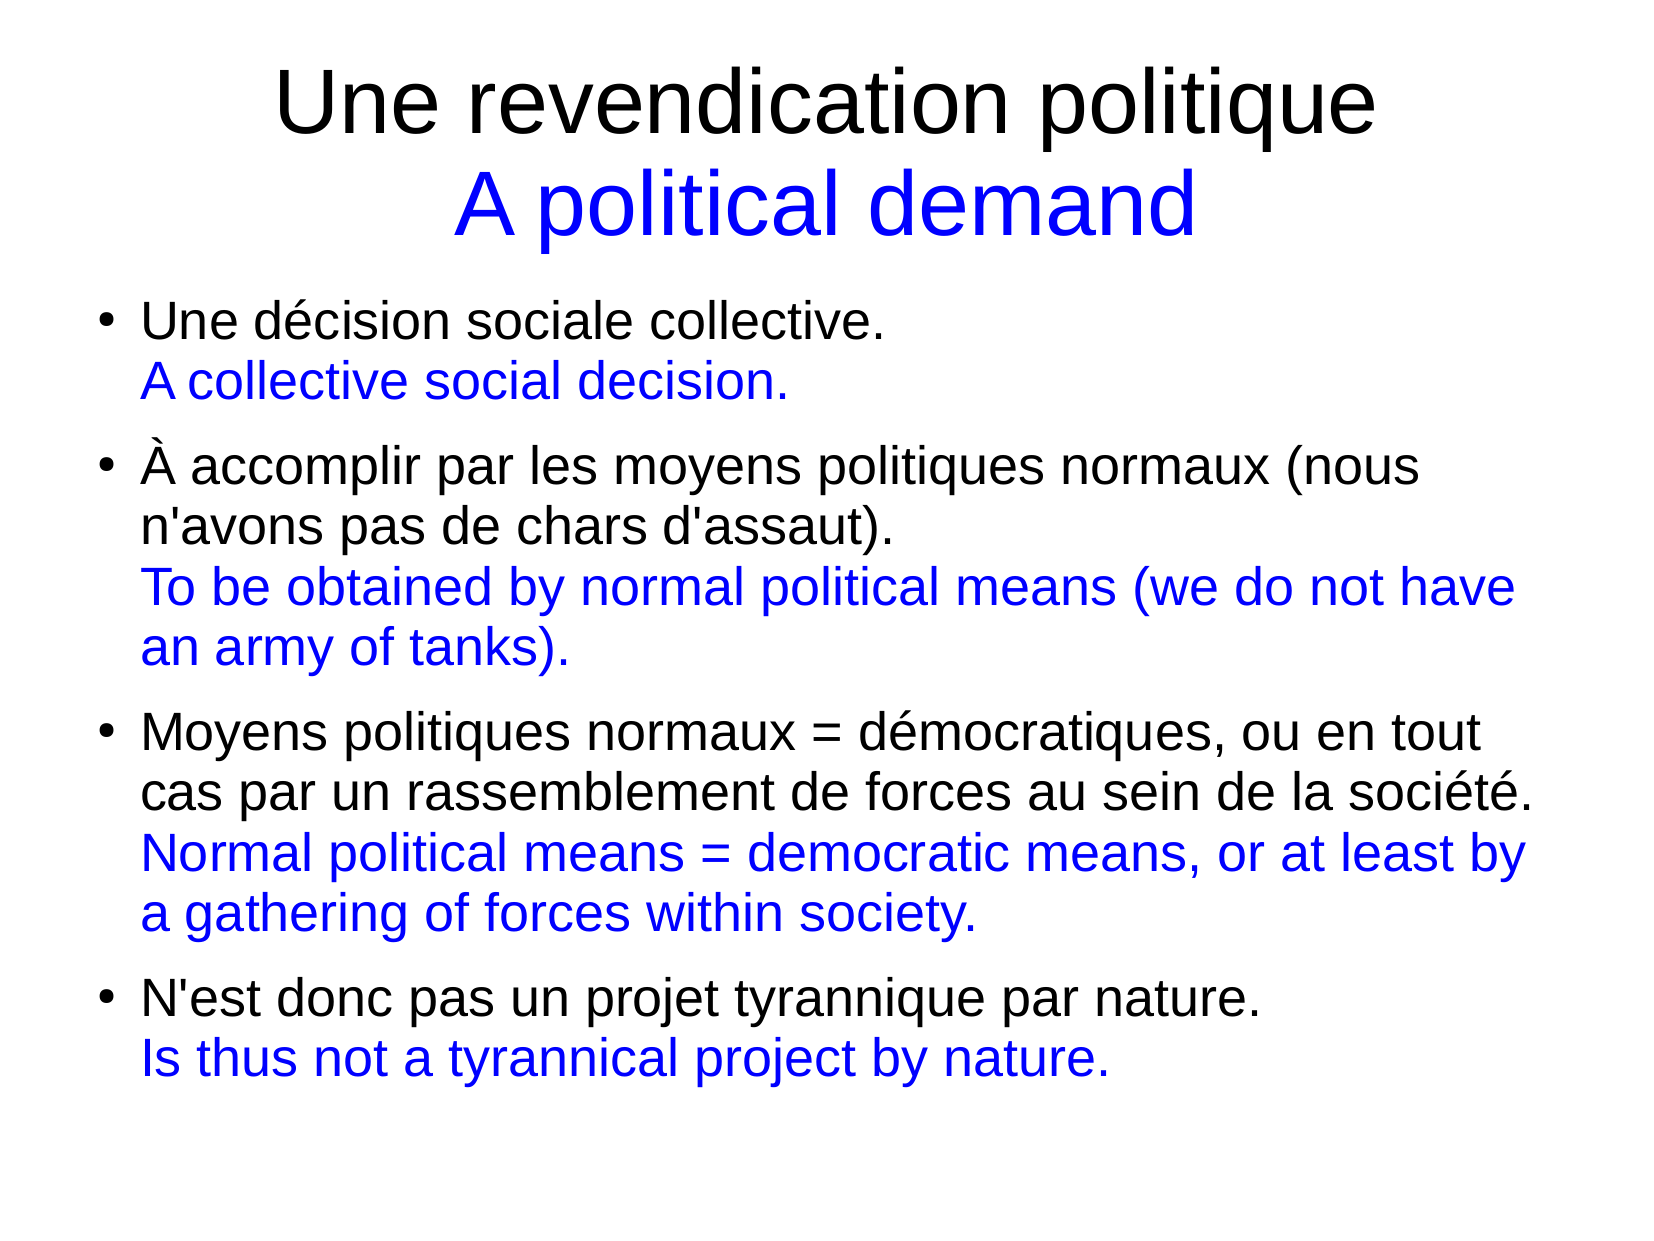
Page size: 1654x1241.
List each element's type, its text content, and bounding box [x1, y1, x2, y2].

title Une revendication politique A political demand [82, 49, 1571, 257]
list Une décision sociale collective. A collective social decision. À accomplir par les moyens politiques normaux (nous n'avons pas de chars d'assaut). To be obtained by normal political means (we do not have an army of tanks). Moyens politiques normaux = démocratiques, ou en tout cas par un rassemblement de forces au sein de la société. Normal political means = democratic means, or at least by a gathering of forces within society. N'est donc pas un projet tyrannique par nature. Is thus not a tyrannical project by nature. [82, 290, 1538, 1109]
